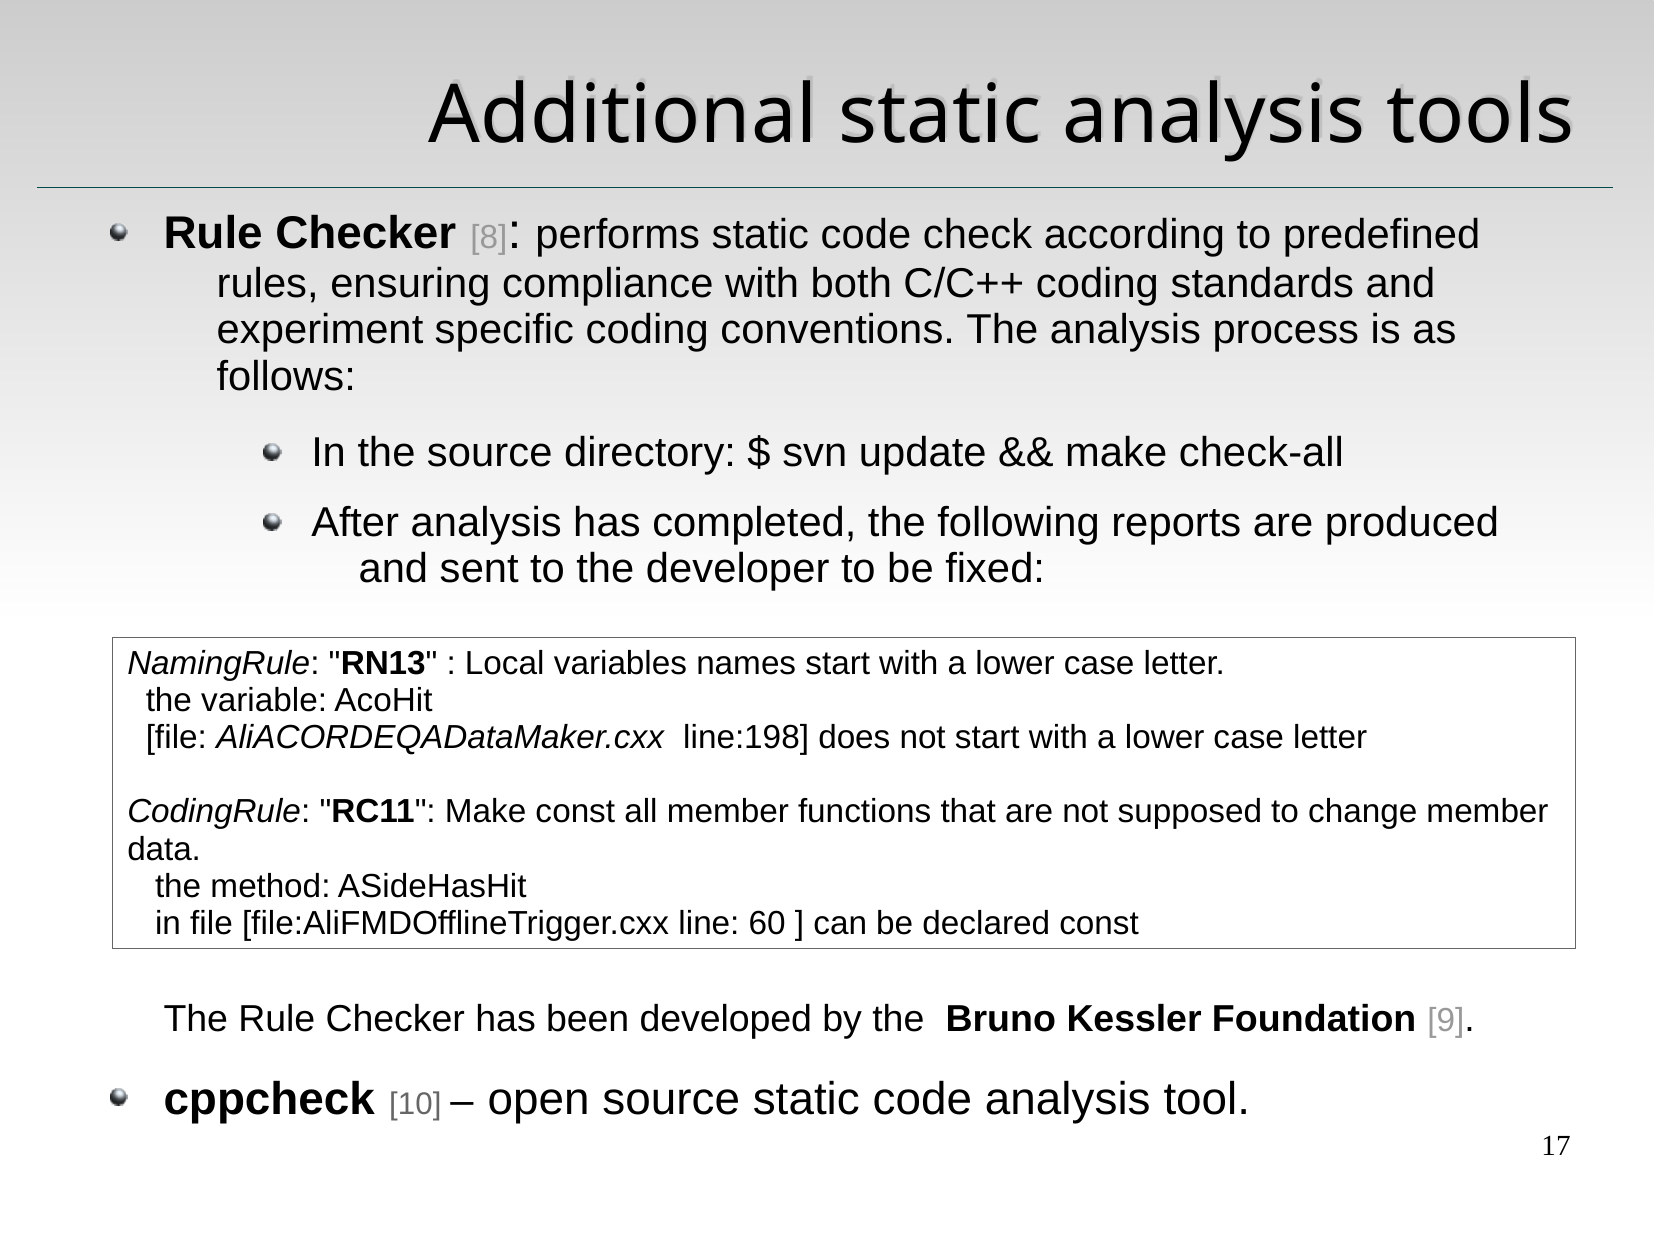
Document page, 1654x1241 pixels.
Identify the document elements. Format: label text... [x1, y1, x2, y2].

text_box NamingRule: "RN13" : Local variables names start with a lower case letter. the variable: AcoHit [file: AliACORDEQADataMaker.cxx line:198] does not start with a lower case letter CodingRule: "RC11": Make const all member functions that are not supposed to change member data. the method: ASideHasHit in file [file:AliFMDOfflineTrigger.cxx line: 60 ] can be declared const [112, 637, 1576, 949]
title Additional static analysis tools [37, 34, 1576, 187]
list Rule Checker [8]: performs static code check according to predefined rules, ensuring compliance with both C/C++ coding standards and experiment specific coding conventions. The analysis process is as follows: In the source directory: $ svn update && make check-all After analysis has completed, the following reports are produced and sent to the developer to be fixed: The Rule Checker has been developed by the Bruno Kessler Foundation [9]. cppcheck [10] – open source static code analysis tool. [75, 203, 1538, 1163]
